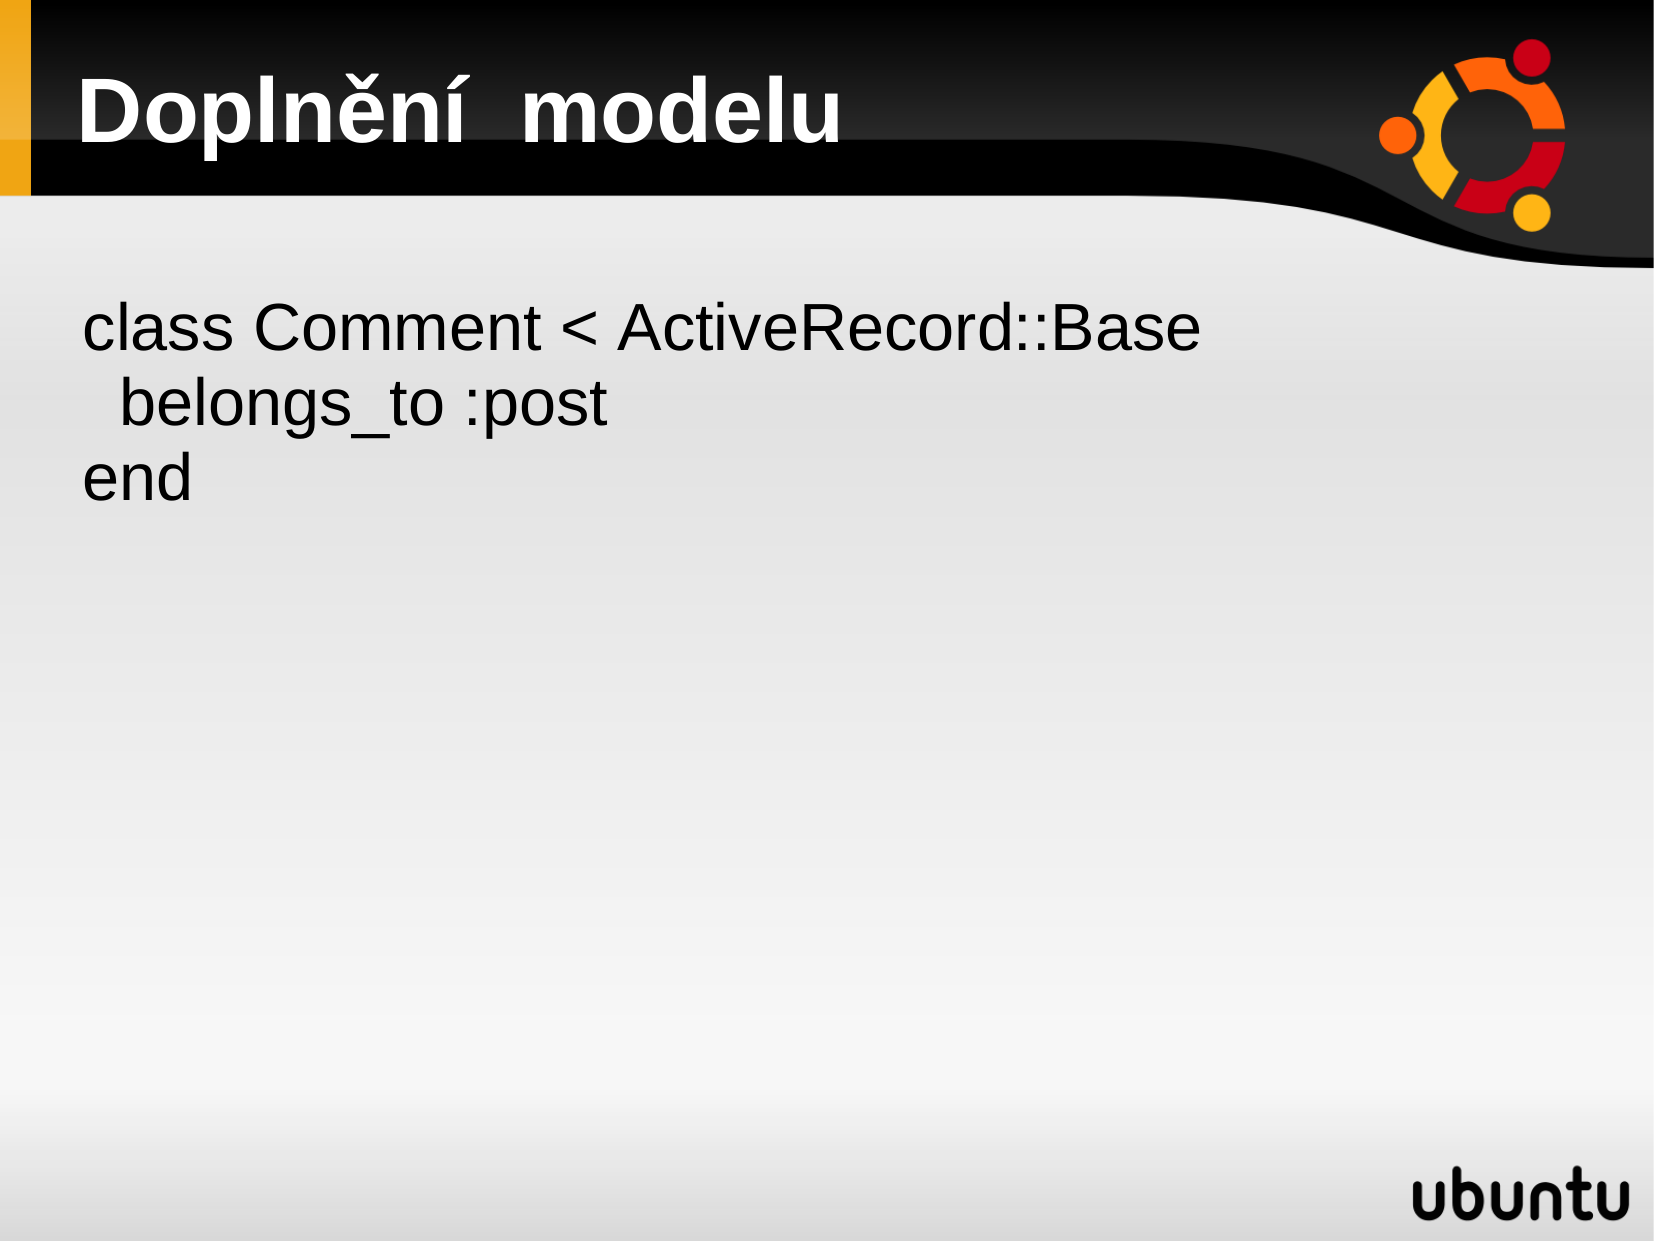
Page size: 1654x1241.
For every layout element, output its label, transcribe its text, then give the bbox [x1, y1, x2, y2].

list class Comment < ActiveRecord::Base belongs_to :post end [82, 290, 1571, 1094]
picture [0, 0, 1654, 1241]
title Doplnění modelu [76, 14, 1565, 207]
